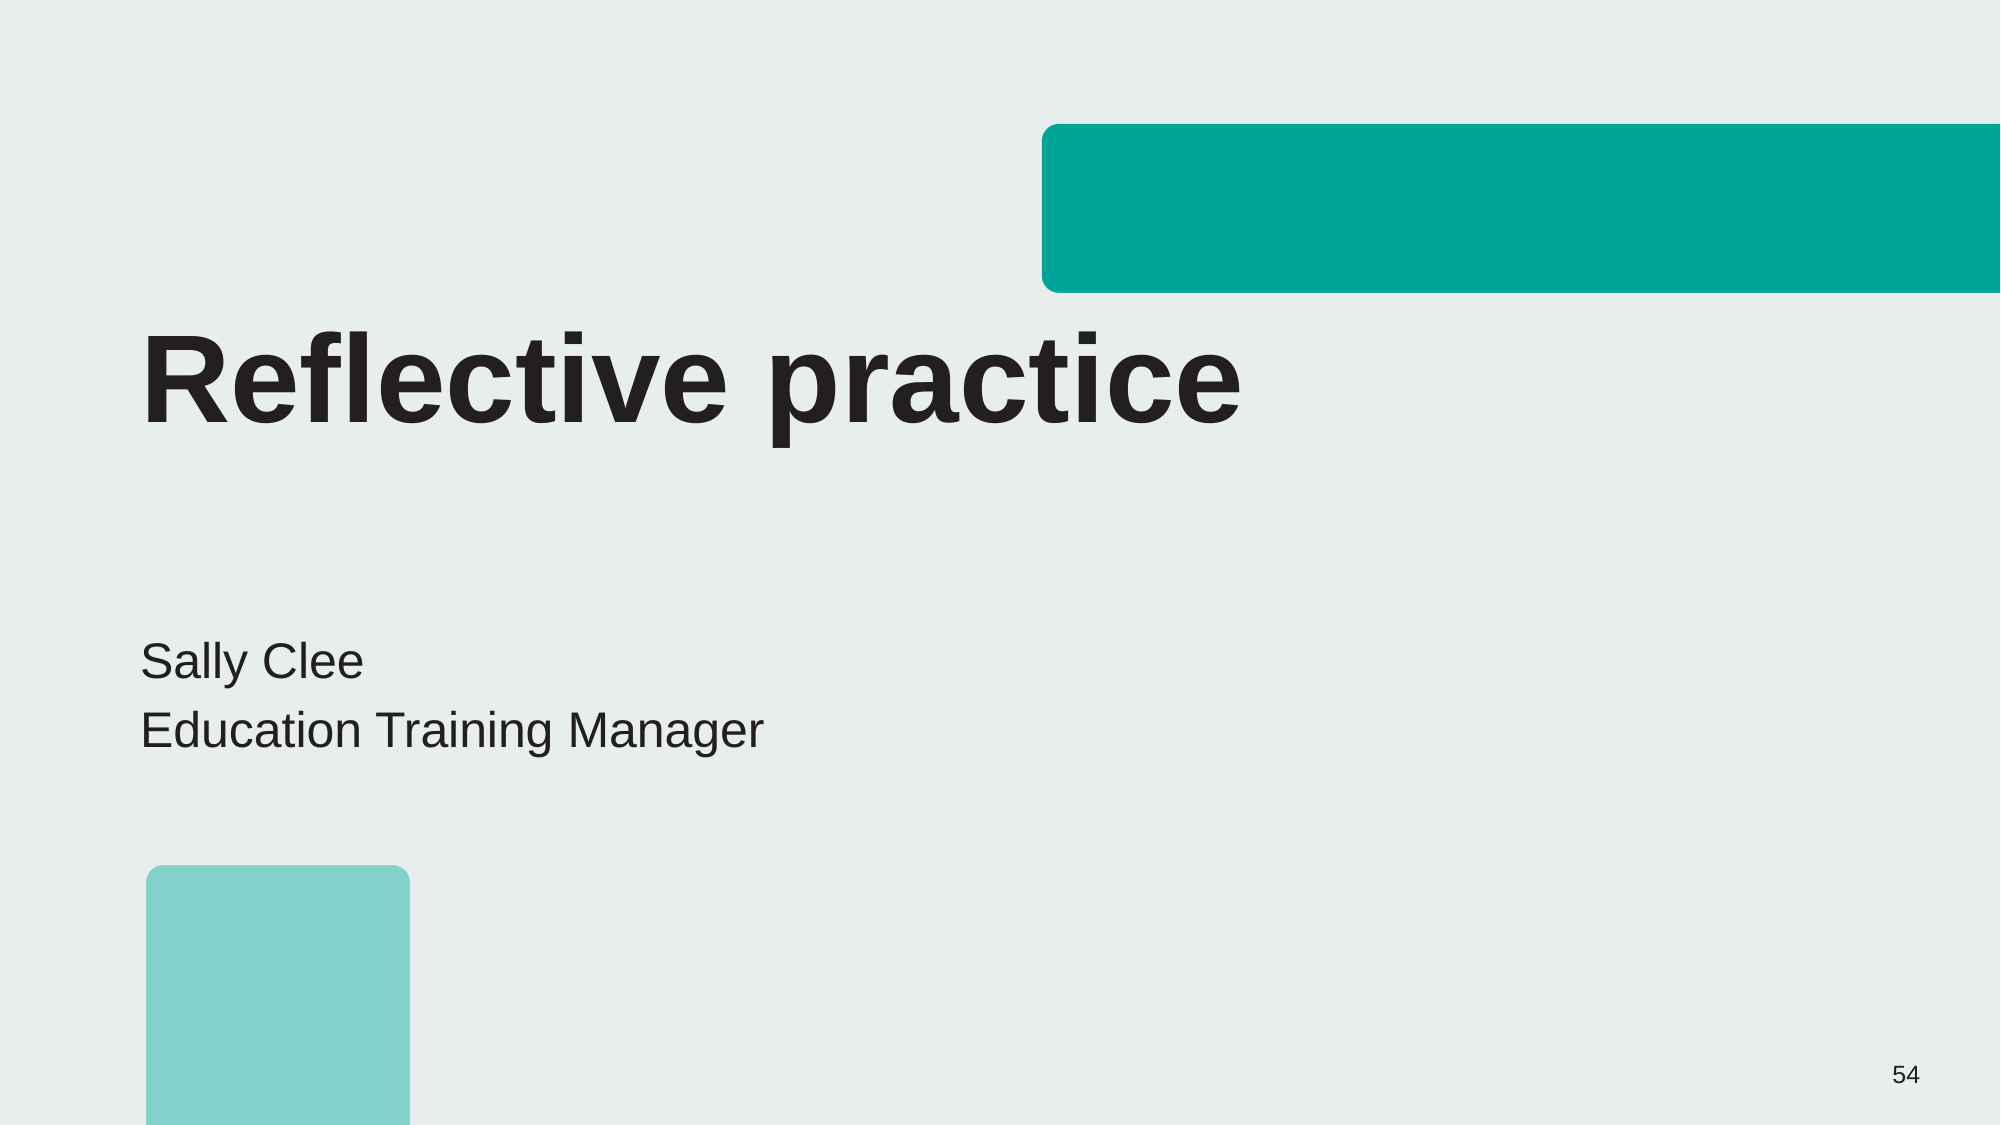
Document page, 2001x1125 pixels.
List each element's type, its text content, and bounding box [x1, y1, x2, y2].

list Sally Clee Education Training Manager [140, 640, 779, 788]
list Reflective practice [140, 314, 1572, 572]
